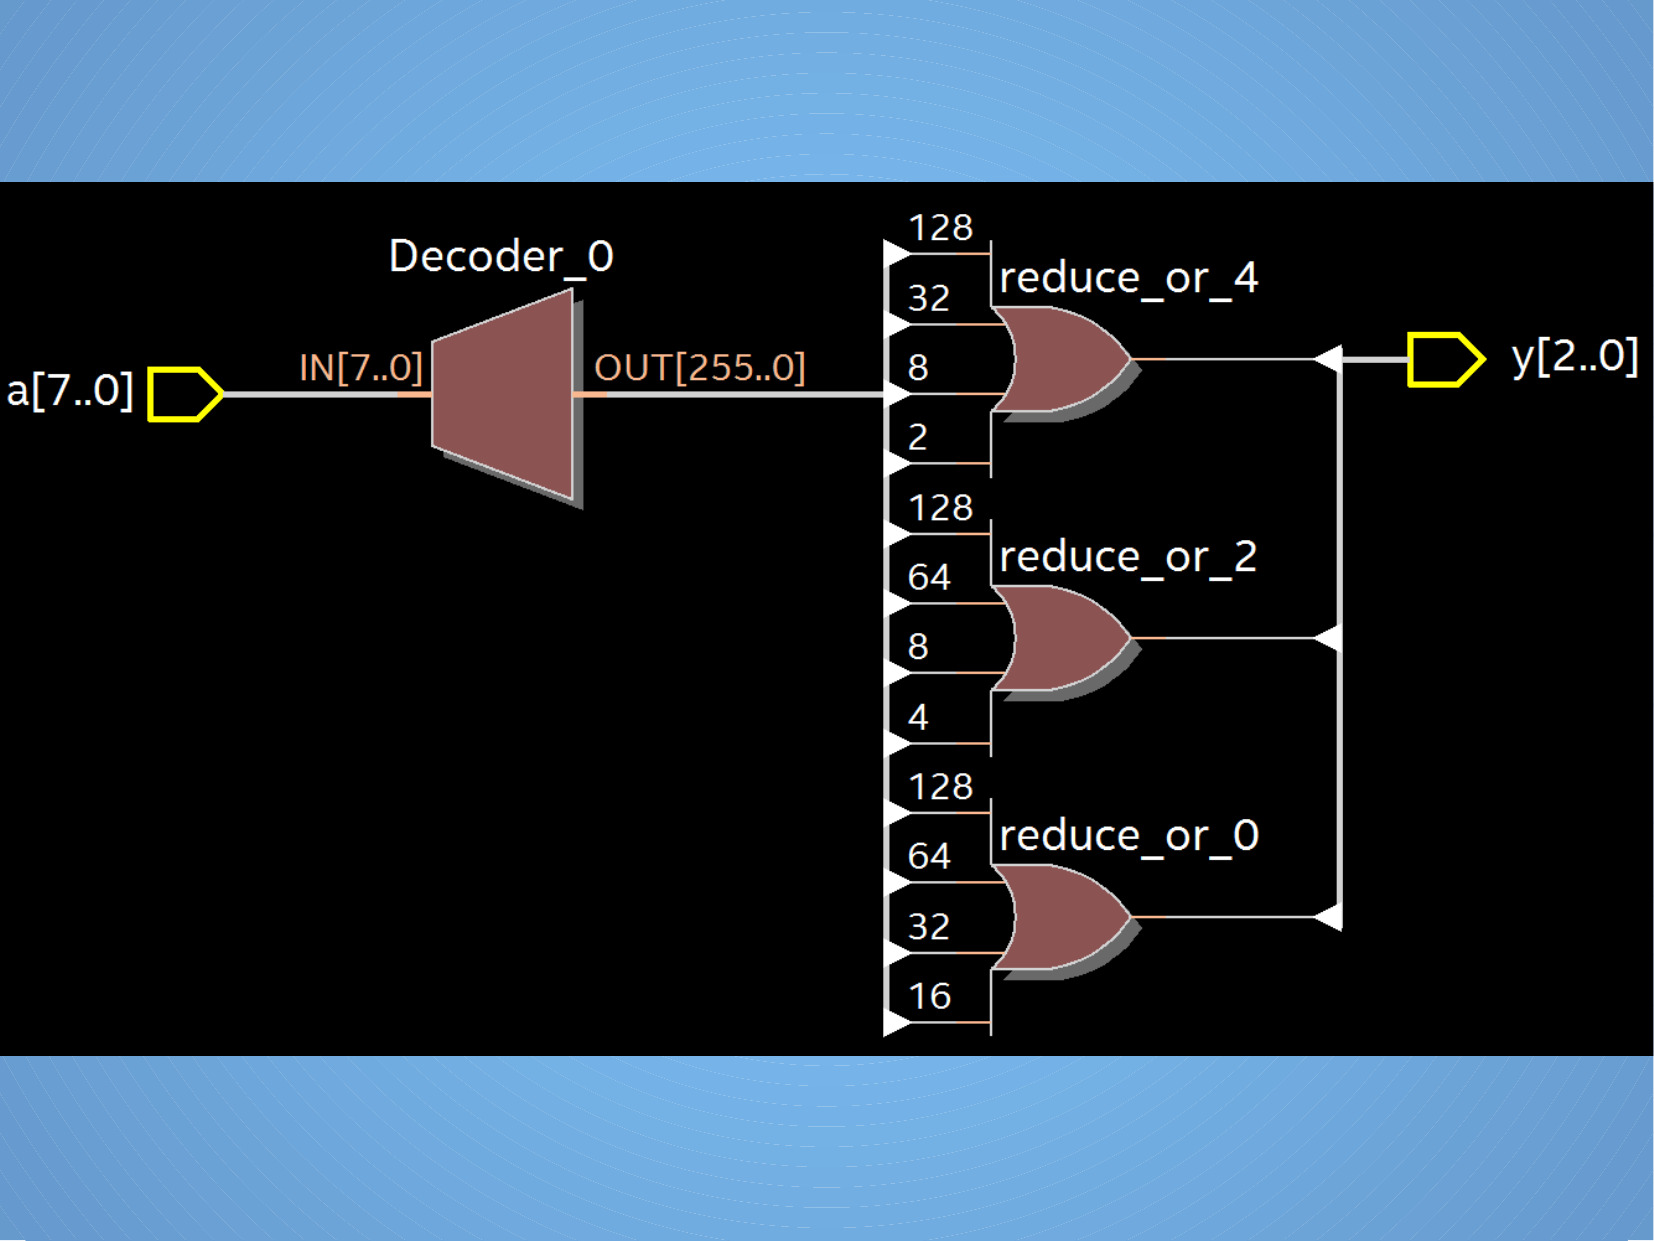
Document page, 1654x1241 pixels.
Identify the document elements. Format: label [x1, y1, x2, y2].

picture [0, 182, 1654, 1057]
